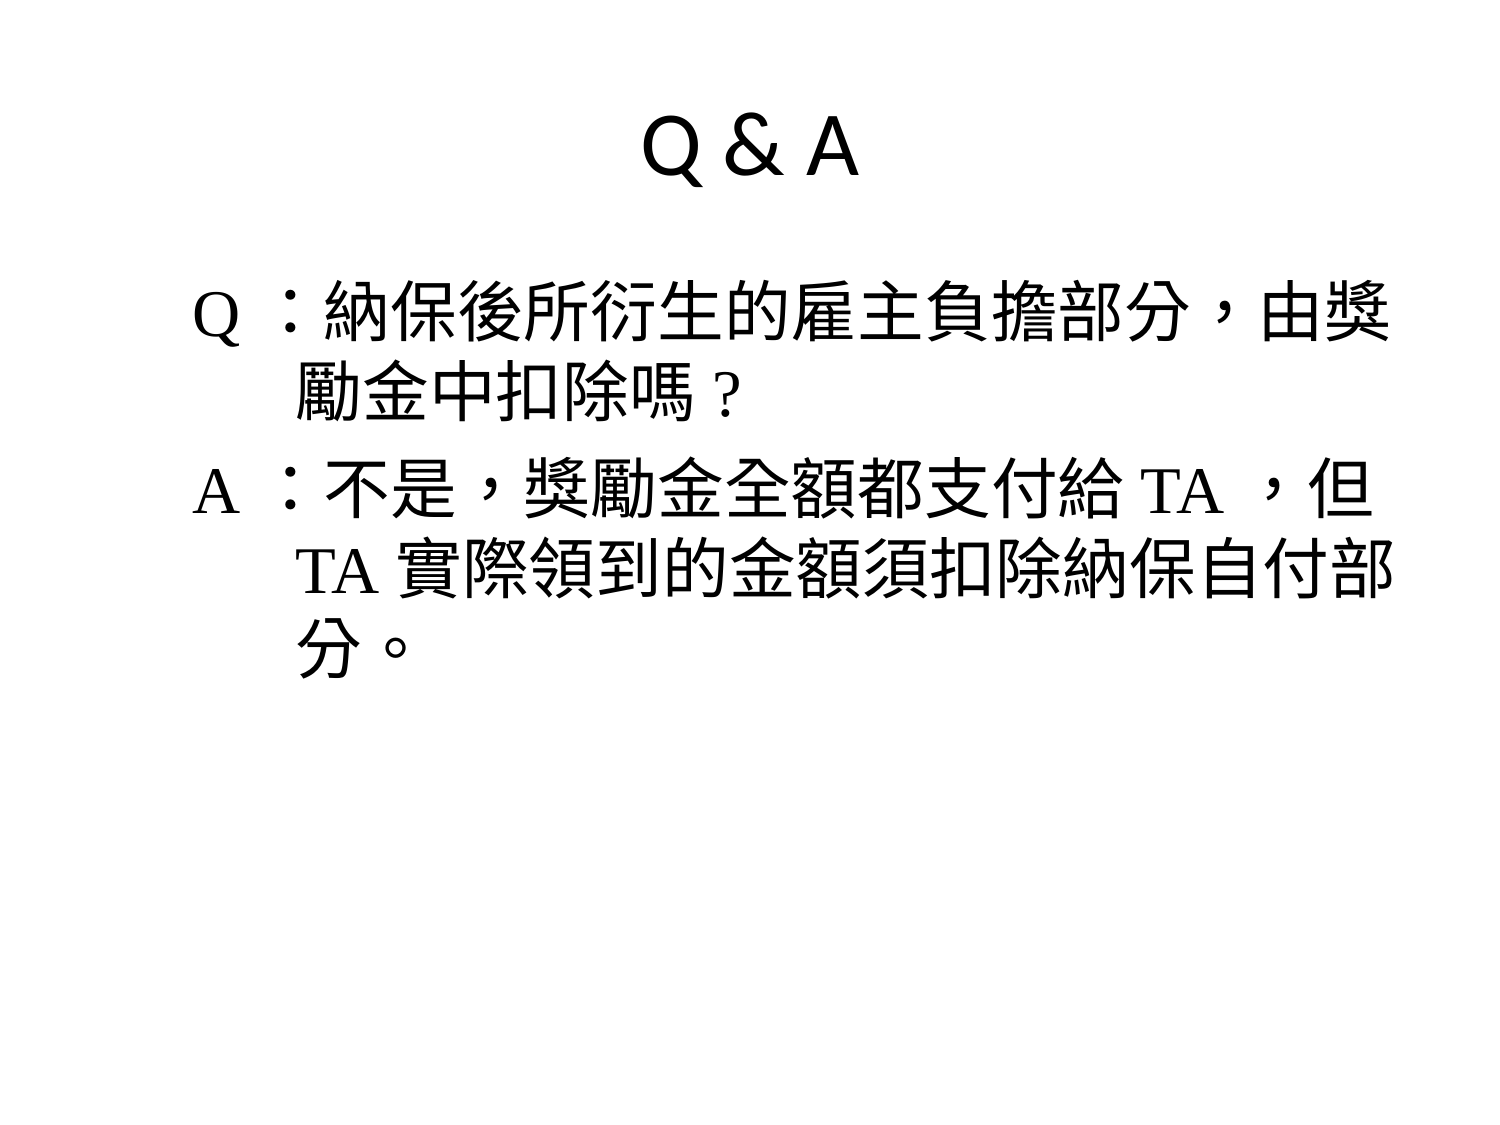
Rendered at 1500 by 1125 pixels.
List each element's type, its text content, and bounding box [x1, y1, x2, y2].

list Q：納保後所衍生的雇主負擔部分，由獎勵金中扣除嗎? A：不是，獎勵金全額都支付給TA，但TA實際領到的金額須扣除納保自付部分。 [75, 262, 1426, 1005]
title Q & A [75, 45, 1426, 233]
